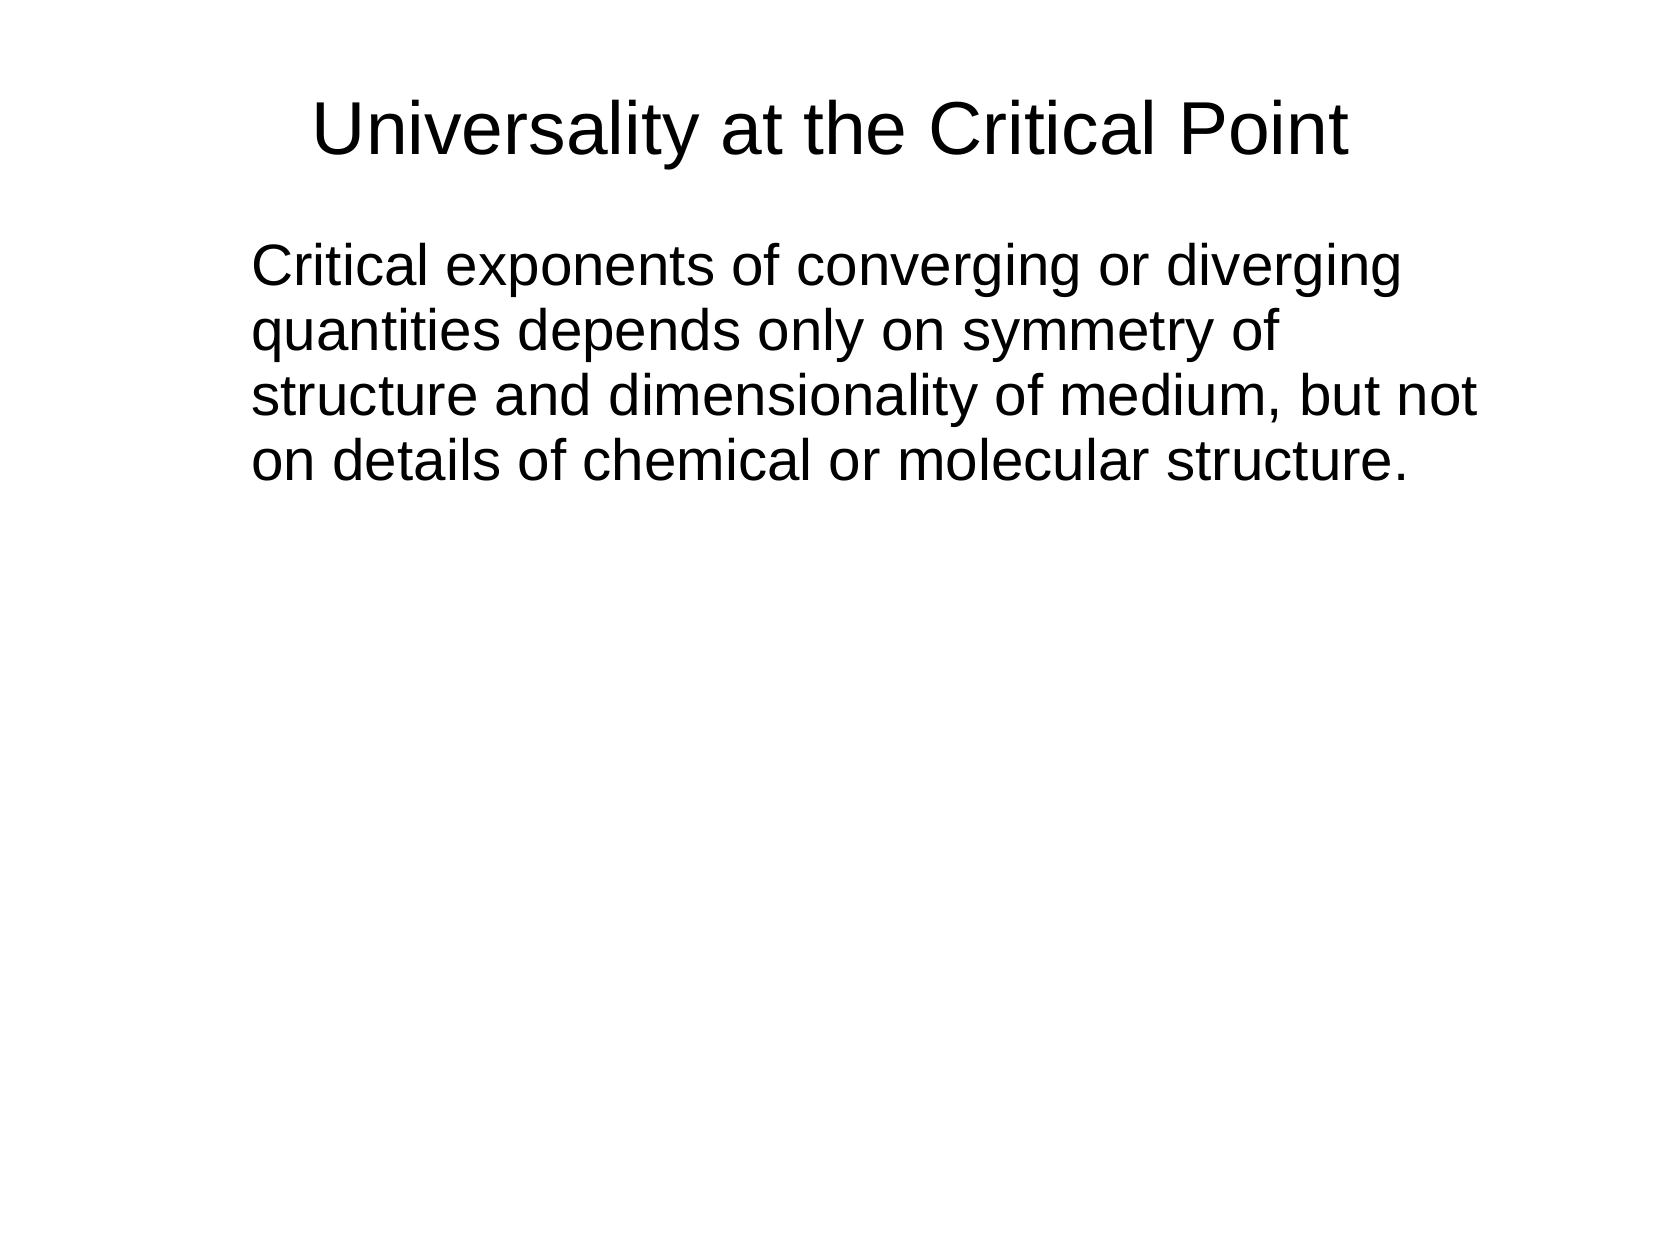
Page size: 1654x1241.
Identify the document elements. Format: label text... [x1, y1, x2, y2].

title Universality at the Critical Point [86, 32, 1576, 226]
text_box Critical exponents of converging or diverging quantities depends only on symmetry of structure and dimensionality of medium, but not on details of chemical or molecular structure. [236, 225, 1516, 500]
